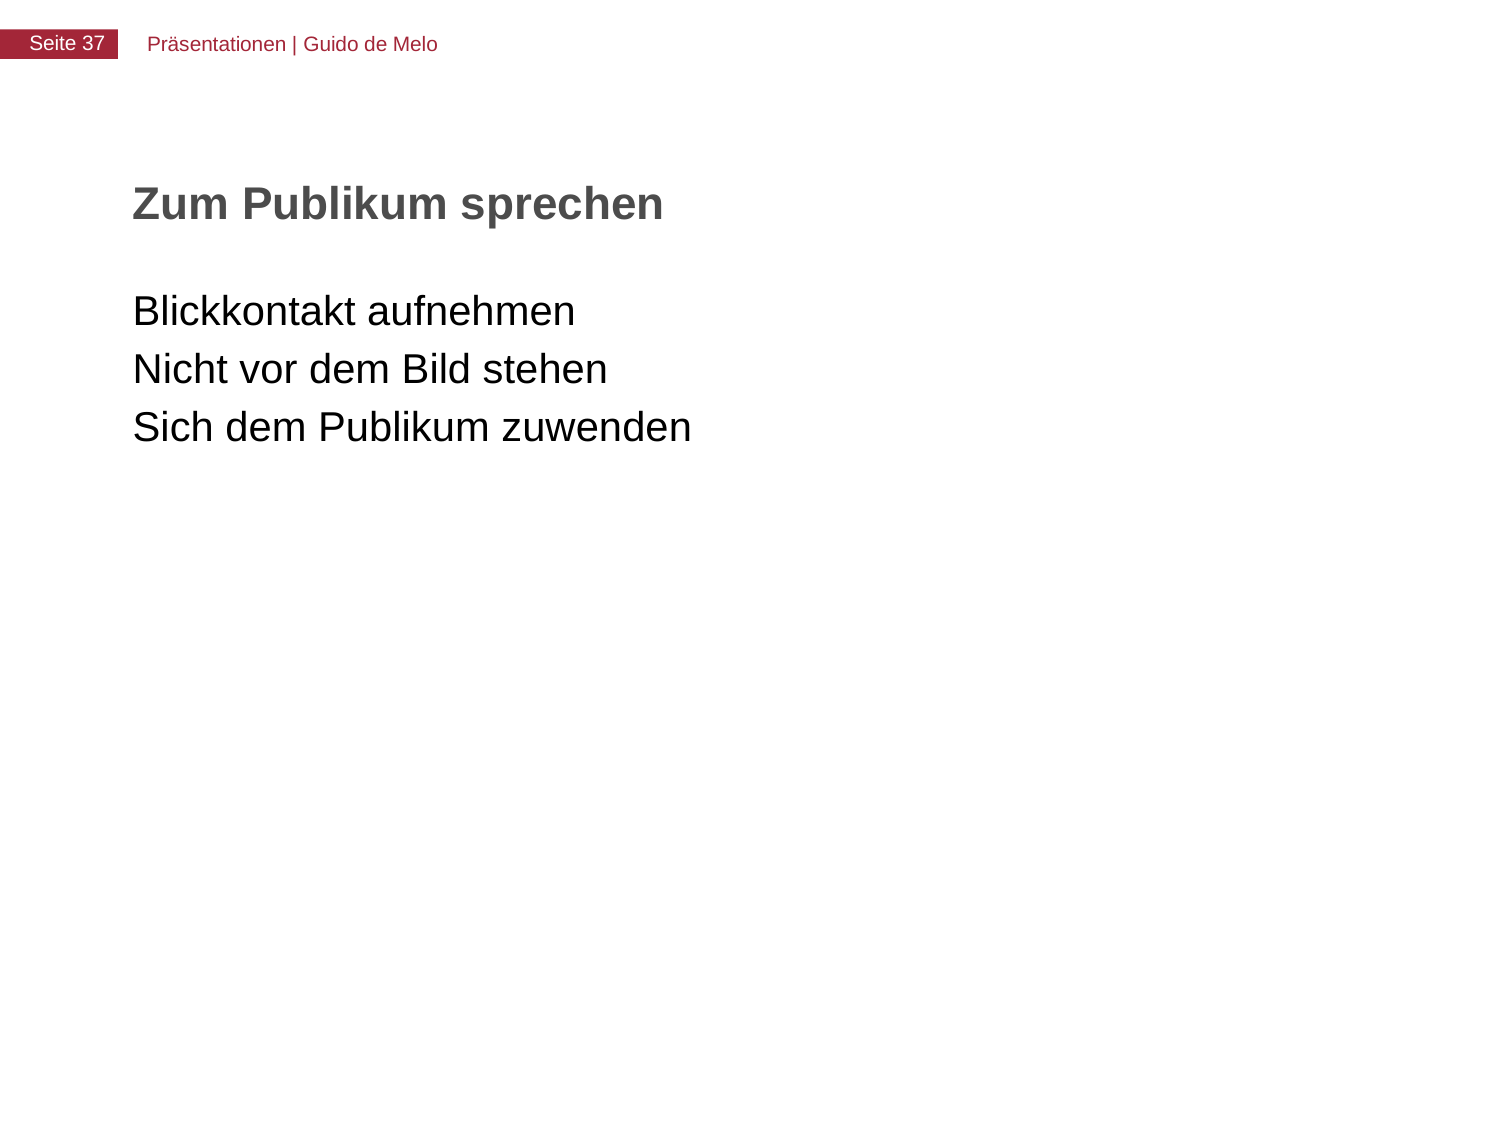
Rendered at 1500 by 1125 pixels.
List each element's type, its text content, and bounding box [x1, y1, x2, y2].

list Blickkontakt aufnehmen Nicht vor dem Bild stehen Sich dem Publikum zuwenden [132, 287, 1371, 888]
title Zum Publikum sprechen [132, 149, 1413, 258]
